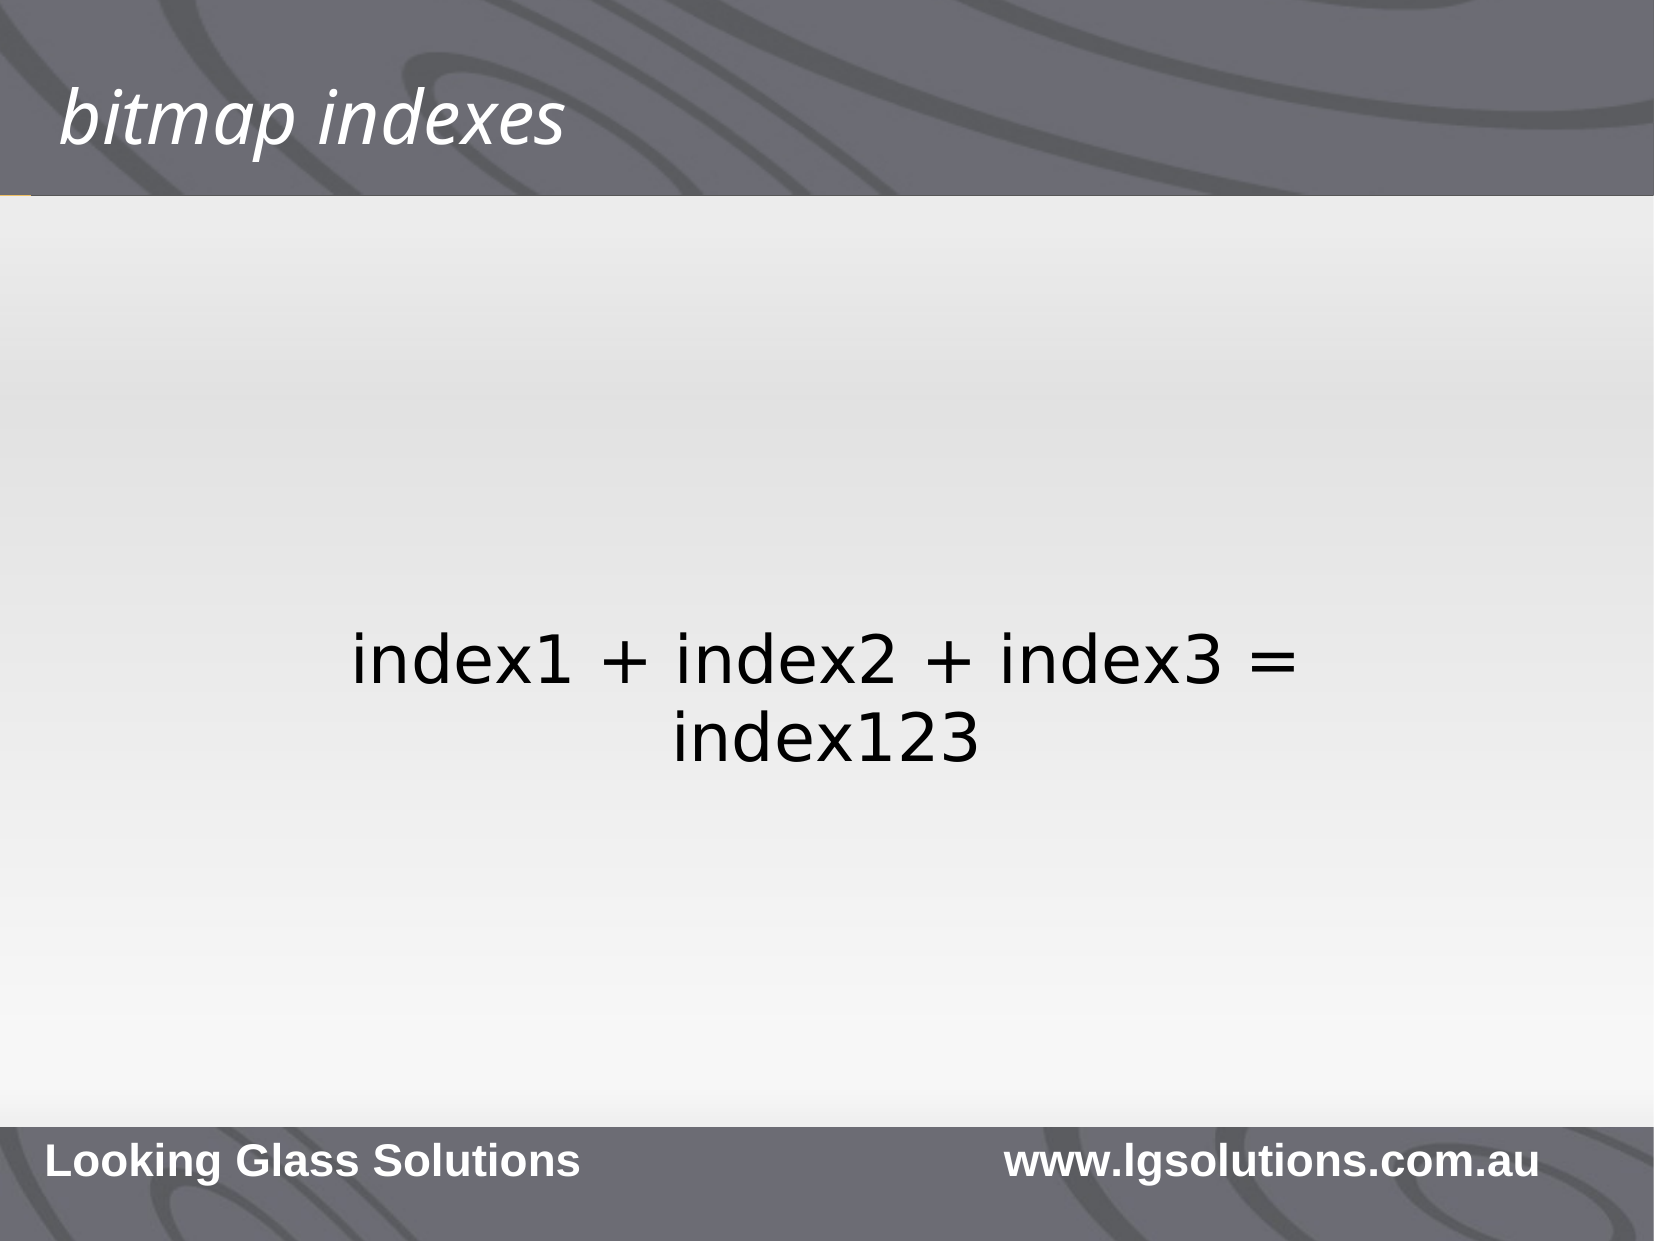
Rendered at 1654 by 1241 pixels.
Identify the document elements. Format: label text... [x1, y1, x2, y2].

subtitle index1 + index2 + index3 = index123 [82, 297, 1571, 1102]
picture [0, 0, 1654, 1241]
title bitmap indexes [59, 48, 1270, 182]
